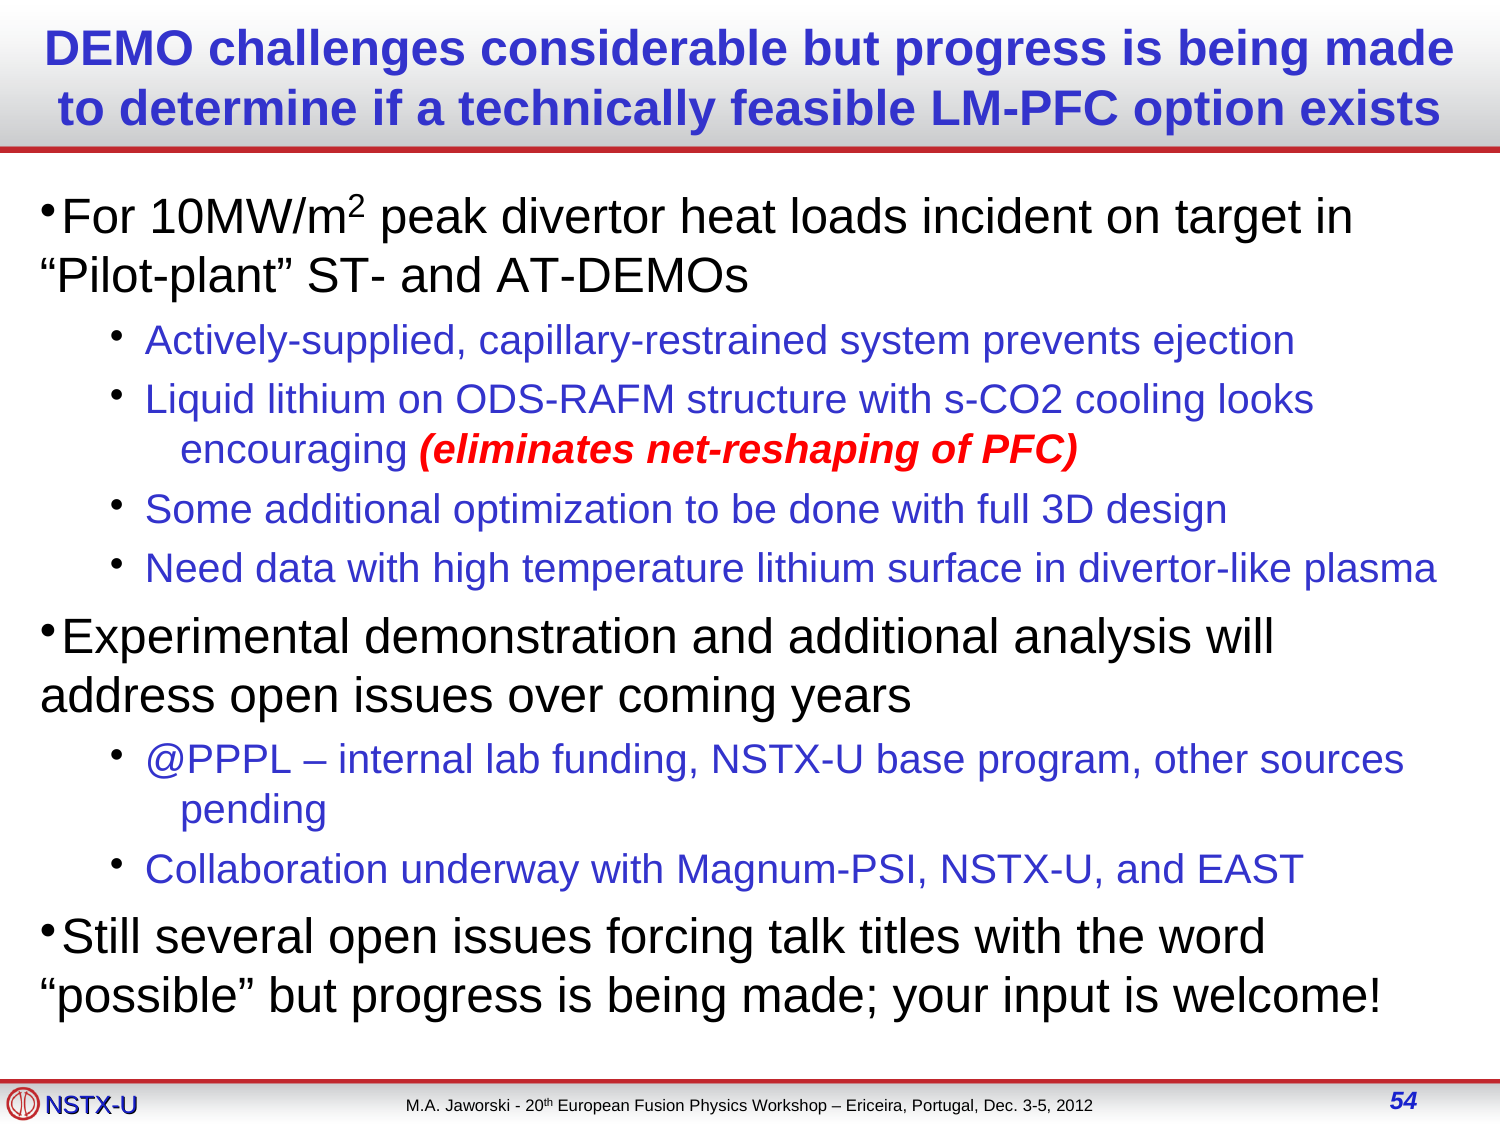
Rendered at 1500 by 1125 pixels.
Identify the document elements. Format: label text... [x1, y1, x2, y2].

list For 10MW/m2 peak divertor heat loads incident on target in “Pilot-plant” ST- and AT-DEMOs Actively-supplied, capillary-restrained system prevents ejection Liquid lithium on ODS-RAFM structure with s-CO2 cooling looks encouraging (eliminates net-reshaping of PFC) Some additional optimization to be done with full 3D design Need data with high temperature lithium surface in divertor-like plasma Experimental demonstration and additional analysis will address open issues over coming years @PPPL – internal lab funding, NSTX-U base program, other sources pending Collaboration underway with Magnum-PSI, NSTX-U, and EAST Still several open issues forcing talk titles with the word “possible” but progress is being made; your input is welcome! [24, 176, 1463, 1051]
text_box 54 [1374, 1076, 1500, 1124]
title DEMO challenges considerable but progress is being made to determine if a technically feasible LM-PFC option exists [0, 0, 1500, 151]
